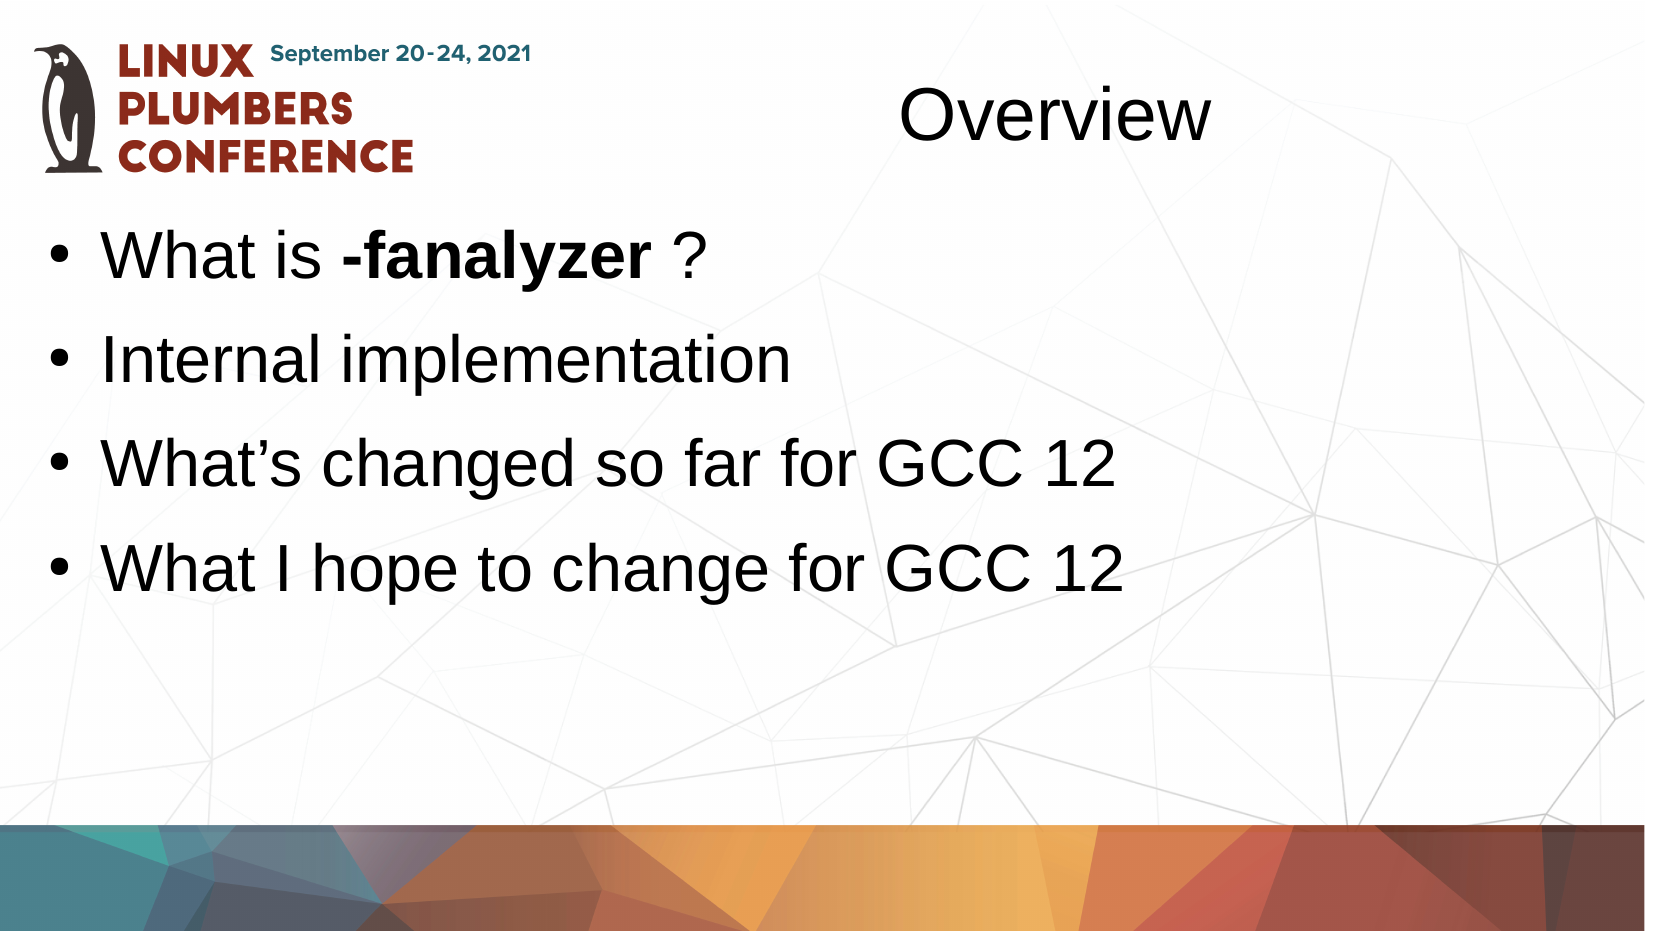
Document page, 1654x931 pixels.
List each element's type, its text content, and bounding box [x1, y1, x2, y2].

list What is -fanalyzer ? Internal implementation What’s changed so far for GCC 12 What I hope to change for GCC 12 [30, 217, 1645, 796]
picture [0, 1, 1645, 931]
title Overview [540, 37, 1571, 193]
